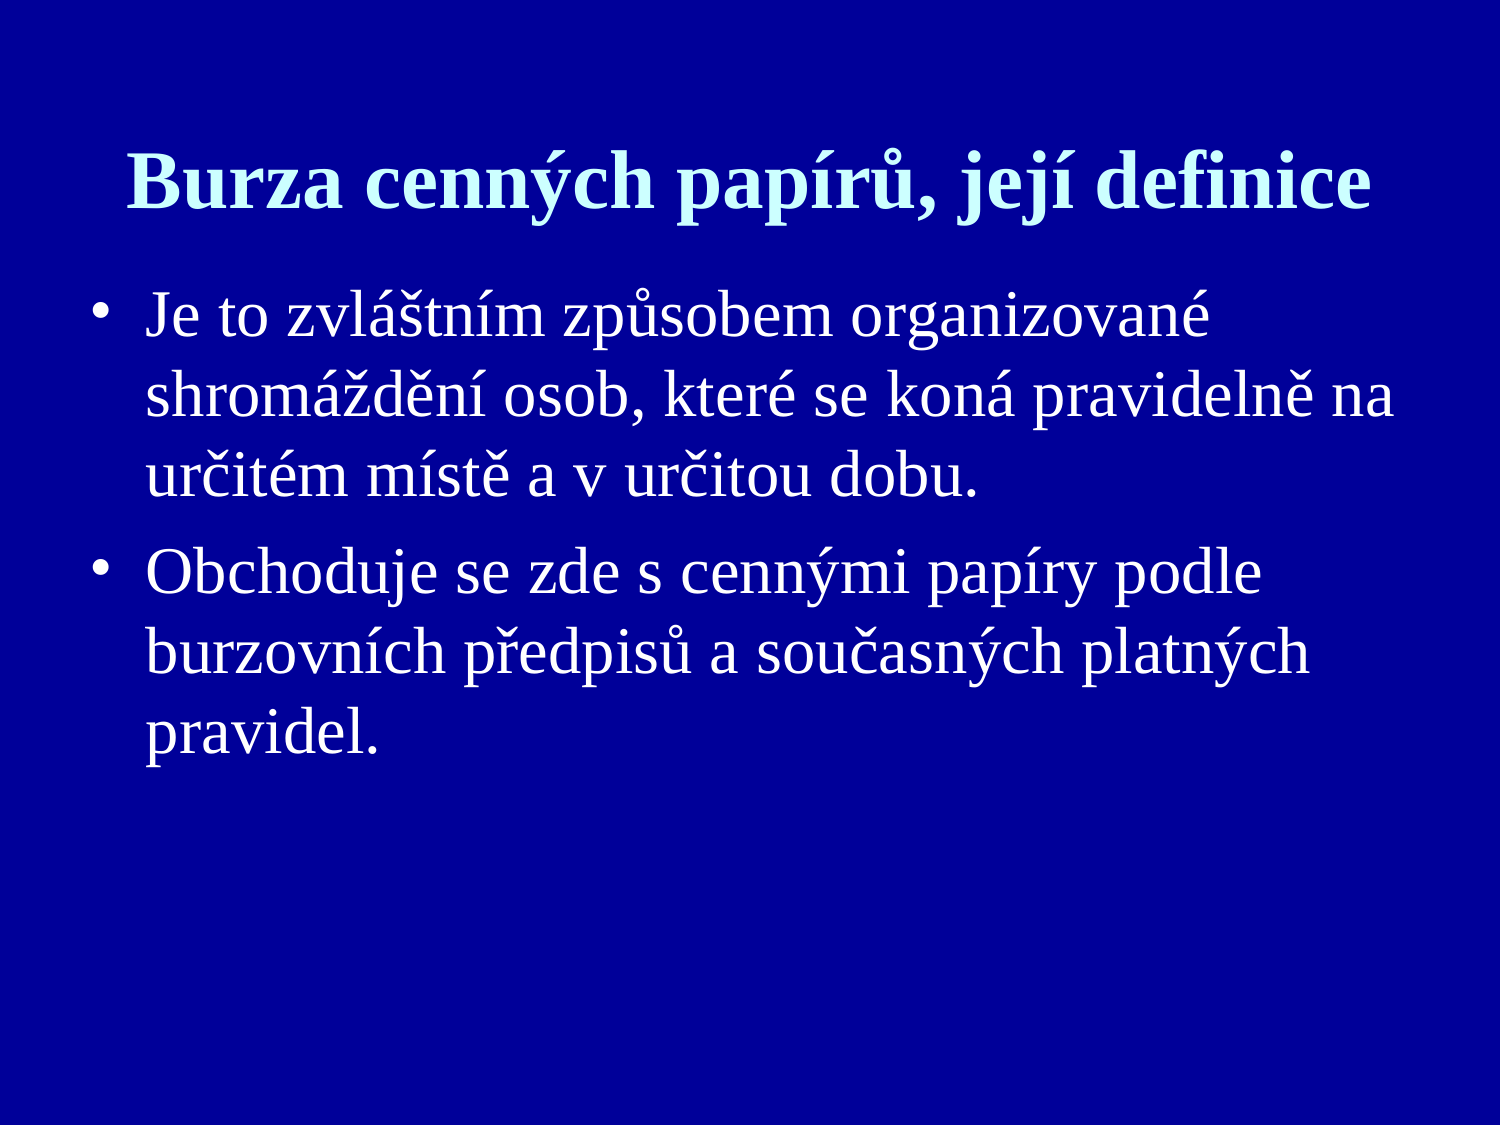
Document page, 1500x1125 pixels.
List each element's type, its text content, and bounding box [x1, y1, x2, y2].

title Burza cenných papírů, její definice [74, 45, 1426, 234]
list Je to zvláštním způsobem organizované shromáždění osob, které se koná pravidelně na určitém místě a v určitou dobu. Obchoduje se zde s cennými papíry podle burzovních předpisů a současných platných pravidel. [74, 262, 1426, 979]
